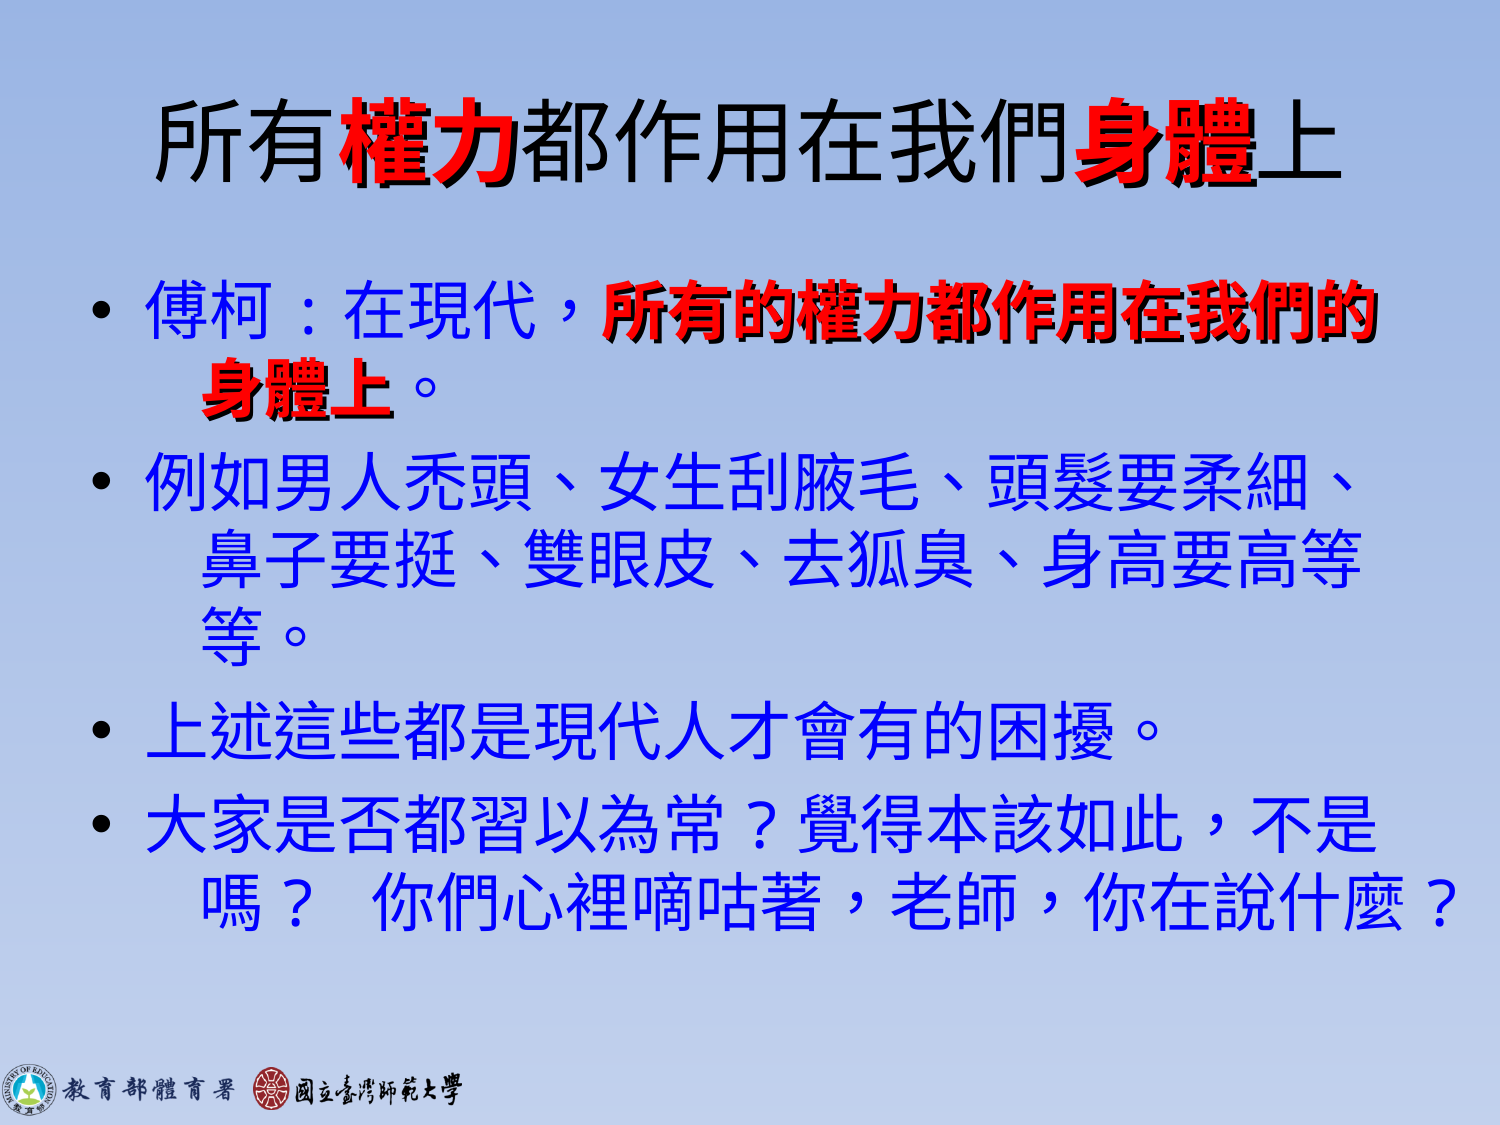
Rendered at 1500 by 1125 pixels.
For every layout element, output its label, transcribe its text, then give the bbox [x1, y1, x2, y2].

list 傅柯:在現代，所有的權力都作用在我們的身體上。 例如男人禿頭、女生刮腋毛、頭髮要柔細、鼻子要挺、雙眼皮、去狐臭、身高要高等等。 上述這些都是現代人才會有的困擾。 大家是否都習以為常?覺得本該如此，不是嗎? 你們心裡嘀咕著，老師，你在說什麼? [75, 262, 1426, 1005]
title 所有權力都作用在我們身體上 [75, 45, 1426, 233]
